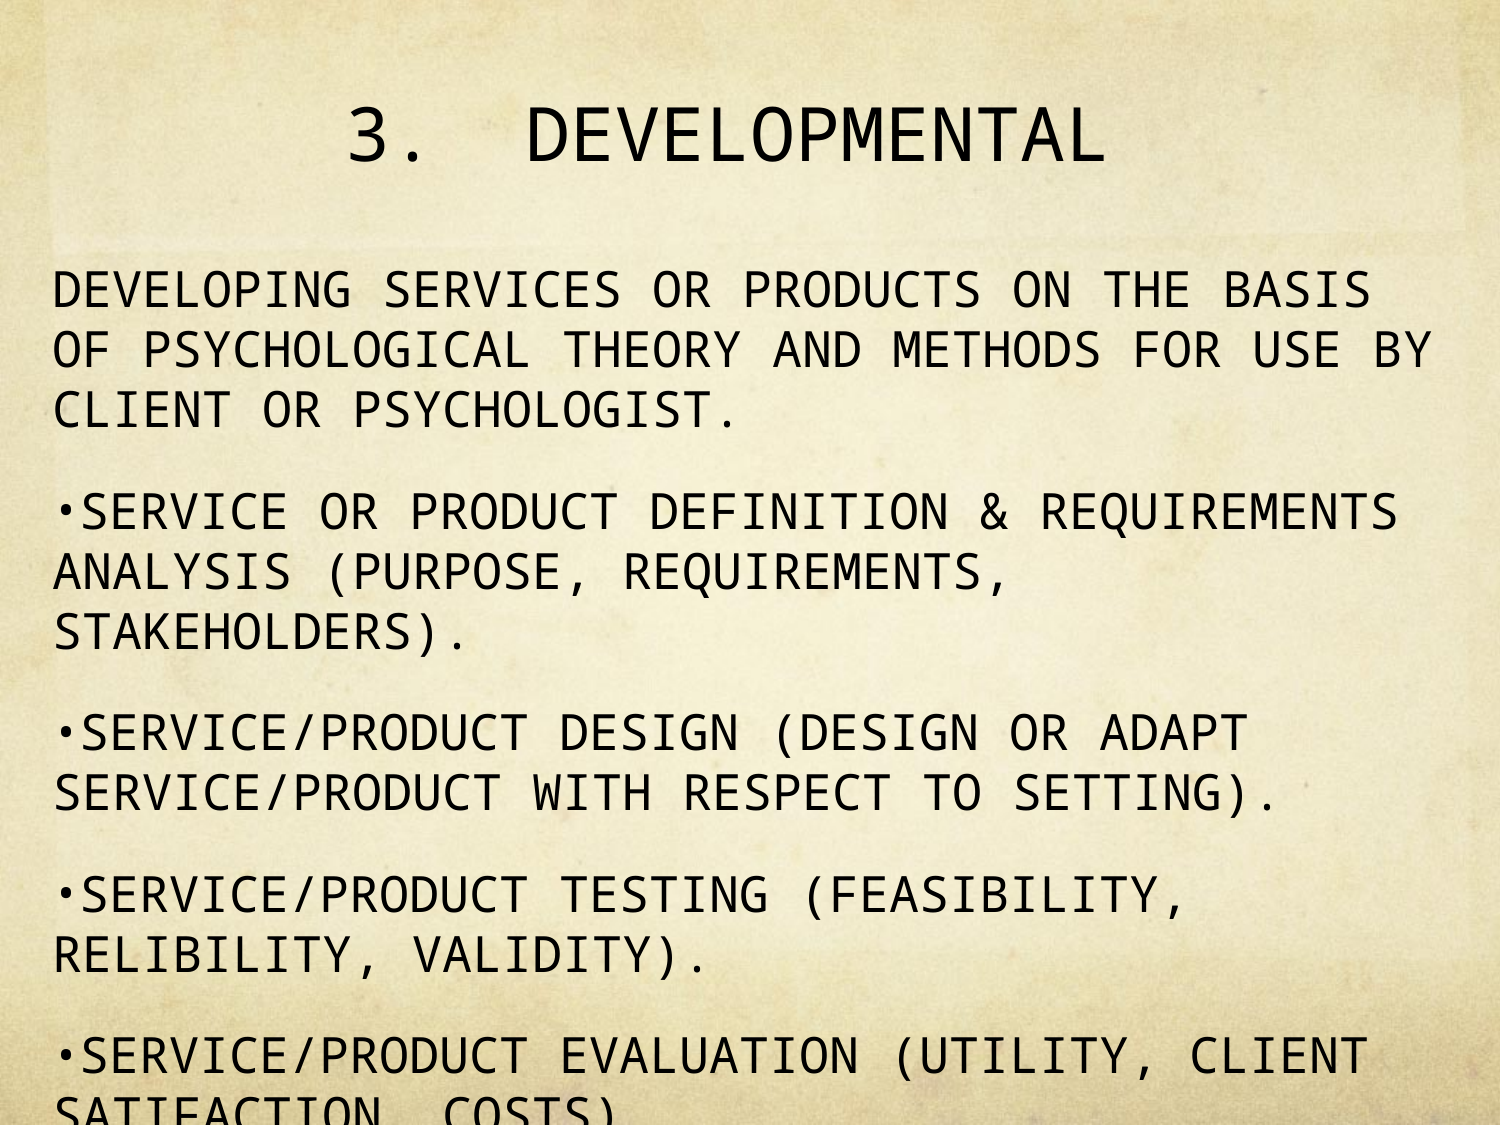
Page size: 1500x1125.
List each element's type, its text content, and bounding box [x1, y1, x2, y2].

title 3. DEVELOPMENTAL [50, 37, 1450, 225]
list DEVELOPING SERVICES OR PRODUCTS ON THE BASIS OF PSYCHOLOGICAL THEORY AND METHODS FOR USE BY CLIENT OR PSYCHOLOGIST. SERVICE OR PRODUCT DEFINITION & REQUIREMENTS ANALYSIS (PURPOSE, REQUIREMENTS, STAKEHOLDERS). SERVICE/PRODUCT DESIGN (DESIGN OR ADAPT SERVICE/PRODUCT WITH RESPECT TO SETTING). SERVICE/PRODUCT TESTING (FEASIBILITY, RELIBILITY, VALIDITY). SERVICE/PRODUCT EVALUATION (UTILITY, CLIENT SATIFACTION, COSTS) [37, 249, 1463, 1125]
picture [0, 0, 1500, 1125]
